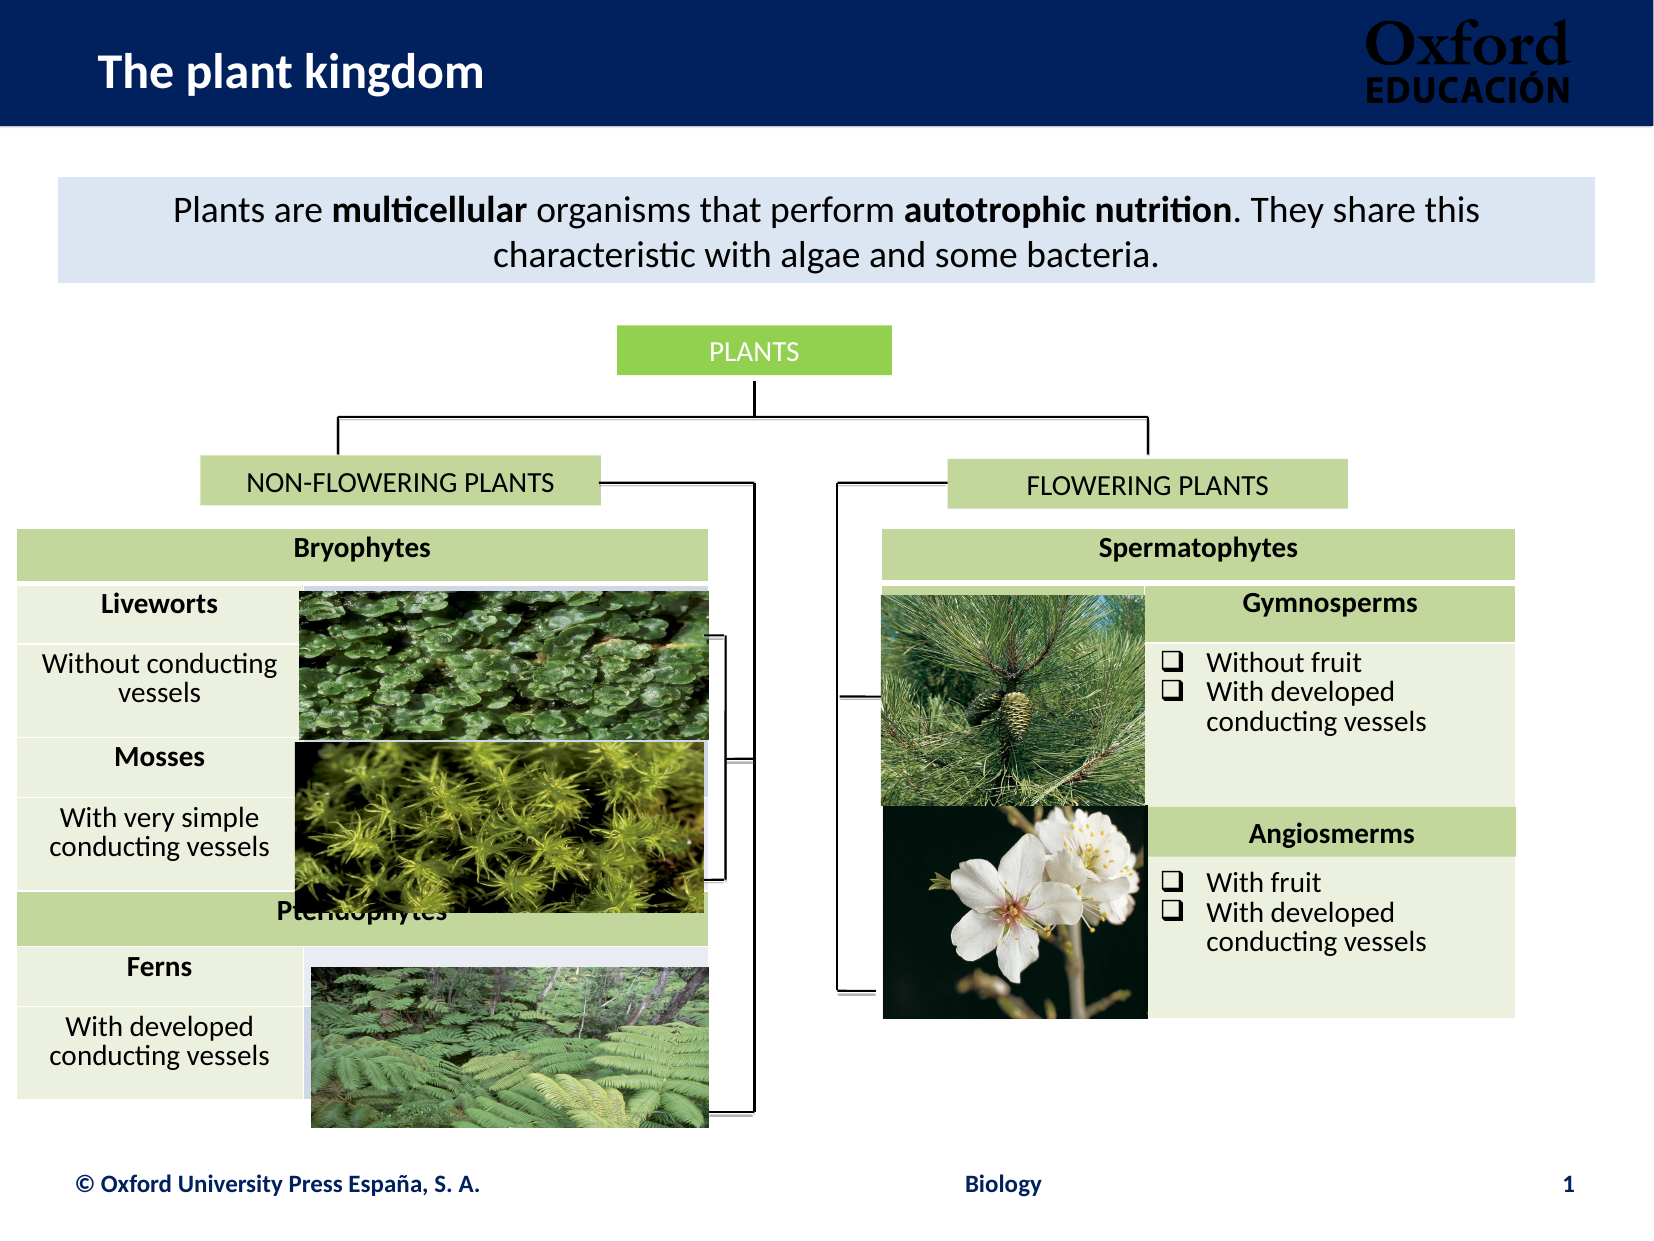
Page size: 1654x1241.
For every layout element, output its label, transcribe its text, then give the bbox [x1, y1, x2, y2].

table_cell Gymnosperms [1145, 586, 1515, 642]
table_cell With fruit With developed conducting vessels [1148, 857, 1515, 1018]
table_cell With very simple conducting vessels [17, 798, 294, 890]
text_box PLANTS [617, 325, 892, 376]
table_cell Without conducting vessels [17, 645, 299, 737]
slide_number © Oxford University Press España, S. A. [59, 1149, 564, 1216]
table_cell [304, 947, 708, 1006]
picture [294, 742, 704, 913]
picture [299, 591, 709, 740]
table_header Spermatophytes [882, 529, 1515, 580]
text_box Plants are multicellular organisms that perform autotrophic nutrition. They share this characteristic with algae and some bacteria. [58, 177, 1595, 283]
footer Biology [564, 1149, 1442, 1216]
table_cell [304, 586, 708, 591]
text_box NON-FLOWERING PLANTS [200, 455, 601, 506]
table_header Bryophytes [17, 529, 708, 581]
table_cell Mosses [17, 738, 303, 797]
slide_number <number> [1442, 1149, 1591, 1216]
table_cell Pteridophytes [17, 892, 708, 946]
table_cell Ferns [17, 947, 303, 1006]
text_box Angiosmerms [1148, 806, 1517, 857]
table_cell Without fruit With developed conducting vessels [1145, 644, 1515, 806]
picture [311, 967, 709, 1128]
table_cell [882, 586, 1144, 595]
text_box FLOWERING PLANTS [947, 458, 1348, 509]
table_cell [704, 798, 708, 878]
table_cell Liveworts [17, 586, 303, 643]
table_cell With developed conducting vessels [17, 1007, 303, 1099]
table_cell [304, 740, 708, 797]
table_cell [304, 1007, 311, 1099]
picture [880, 595, 1148, 1020]
